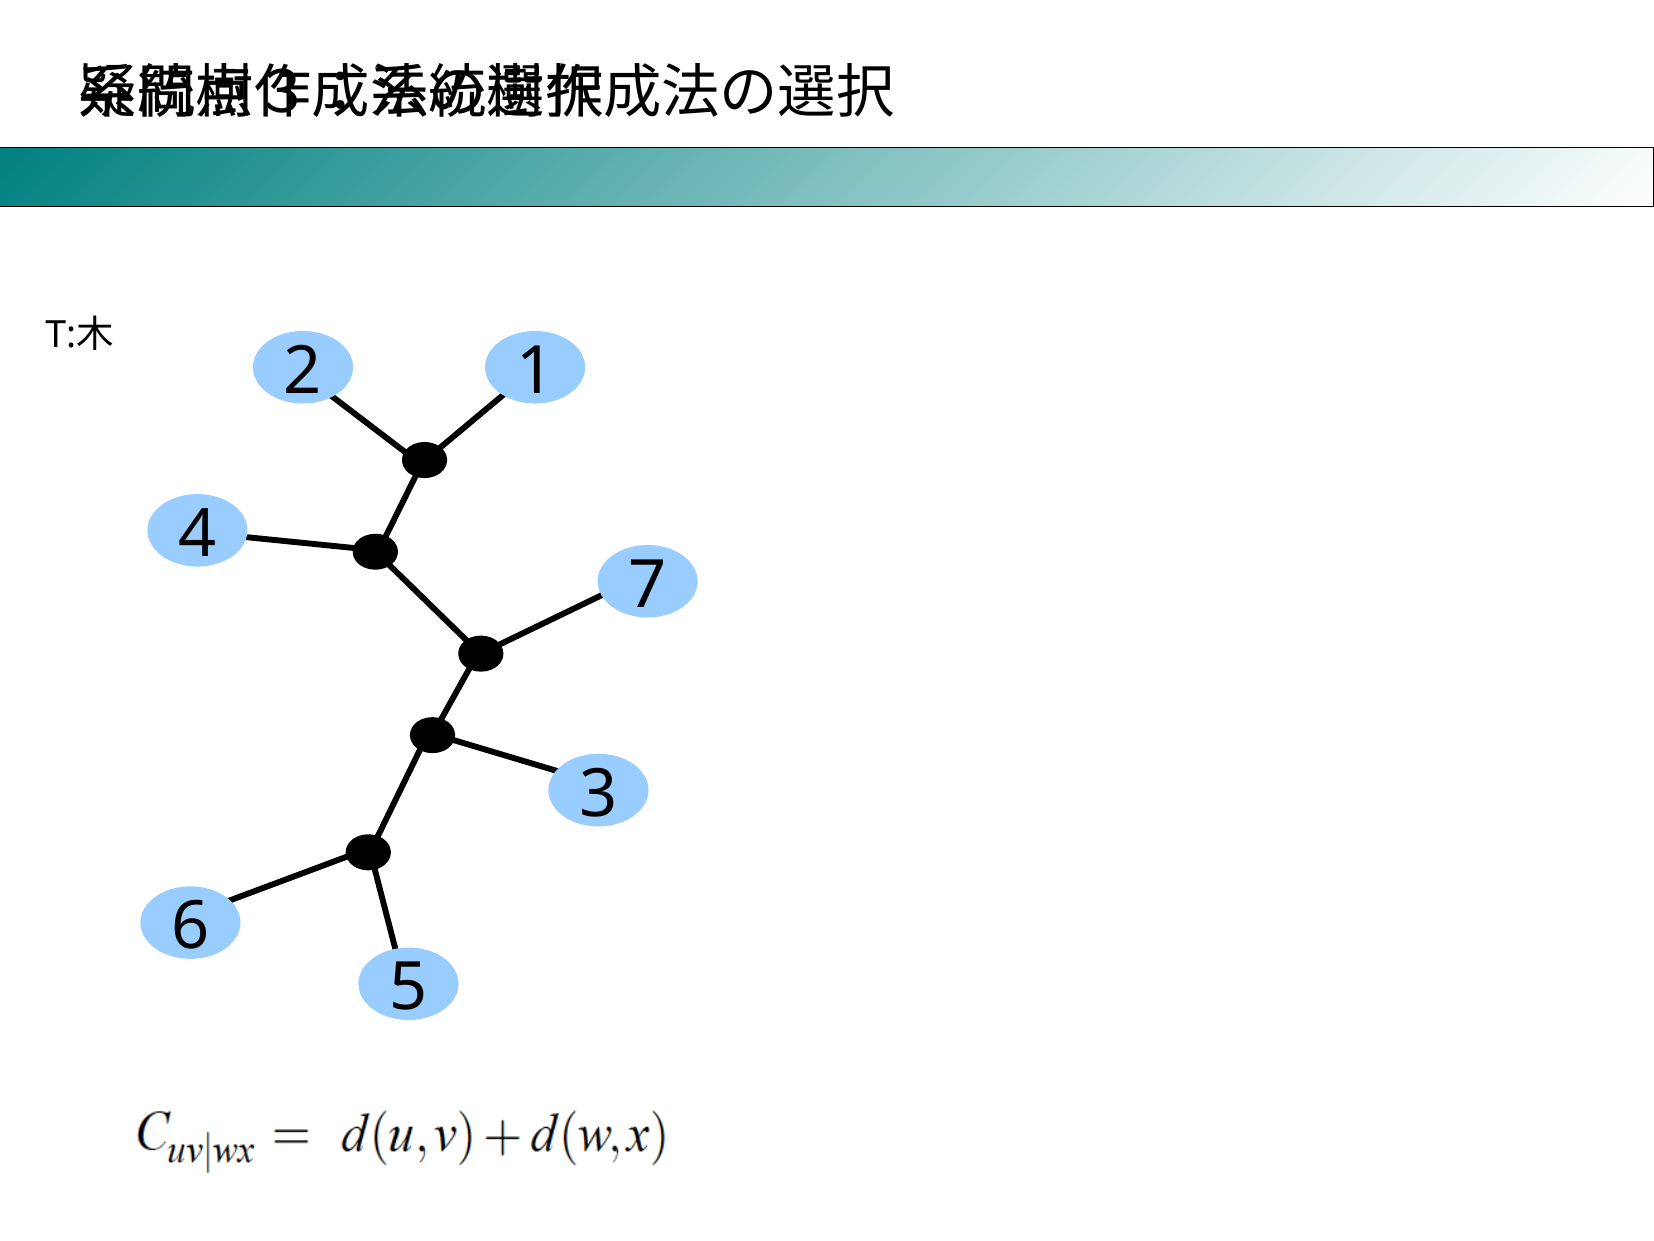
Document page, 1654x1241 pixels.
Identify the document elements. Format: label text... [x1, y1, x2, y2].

text_box 1 [485, 331, 586, 404]
text_box [464, 641, 498, 666]
text_box 5 [358, 947, 459, 1021]
text_box 3 [548, 753, 649, 827]
picture [333, 1097, 670, 1173]
text_box 4 [147, 494, 248, 567]
text_box [415, 723, 450, 748]
text_box 系統樹作成法の選択 [61, 34, 945, 134]
text_box 7 [597, 545, 698, 618]
text_box T:木 [30, 296, 152, 362]
text_box [358, 539, 393, 564]
text_box [407, 447, 442, 473]
text_box 2 [252, 331, 354, 404]
picture [126, 1095, 325, 1175]
text_box [351, 840, 385, 865]
text_box 6 [140, 886, 241, 959]
